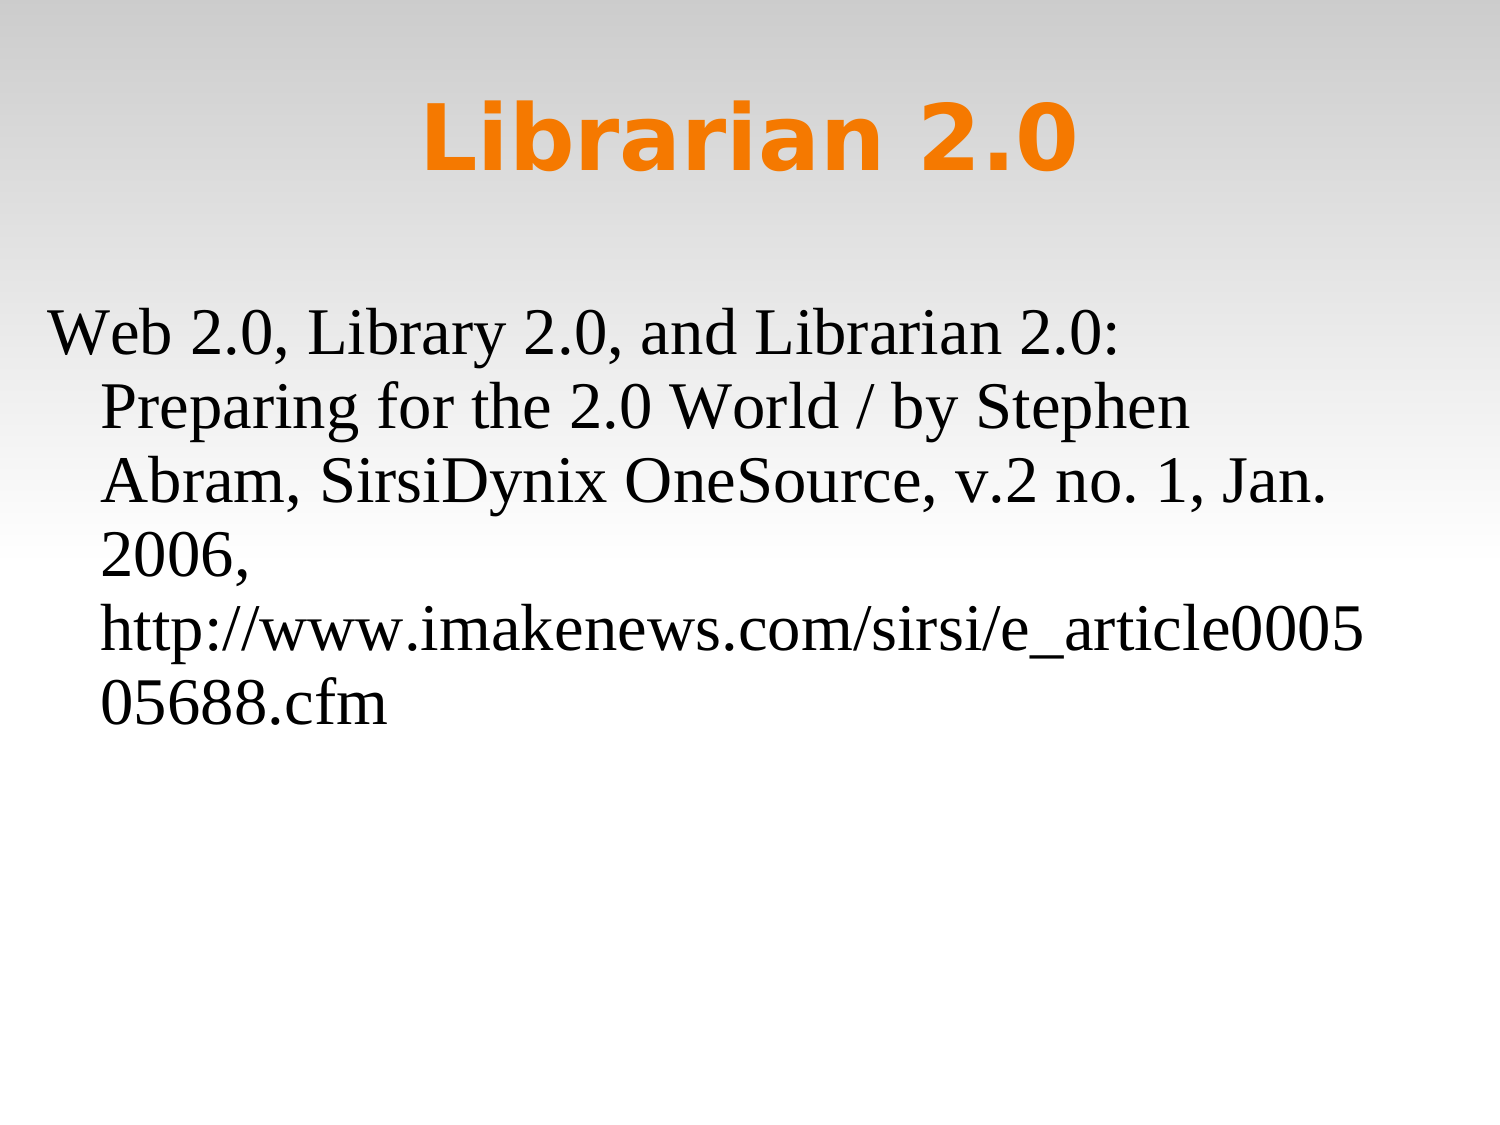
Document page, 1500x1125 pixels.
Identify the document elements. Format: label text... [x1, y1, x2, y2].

list Web 2.0, Library 2.0, and Librarian 2.0: Preparing for the 2.0 World / by Stephen Abram, SirsiDynix OneSource, v.2 no. 1, Jan. 2006, http://www.imakenews.com/sirsi/e_article000505688.cfm [29, 294, 1380, 1004]
title Librarian 2.0 [75, 44, 1425, 233]
